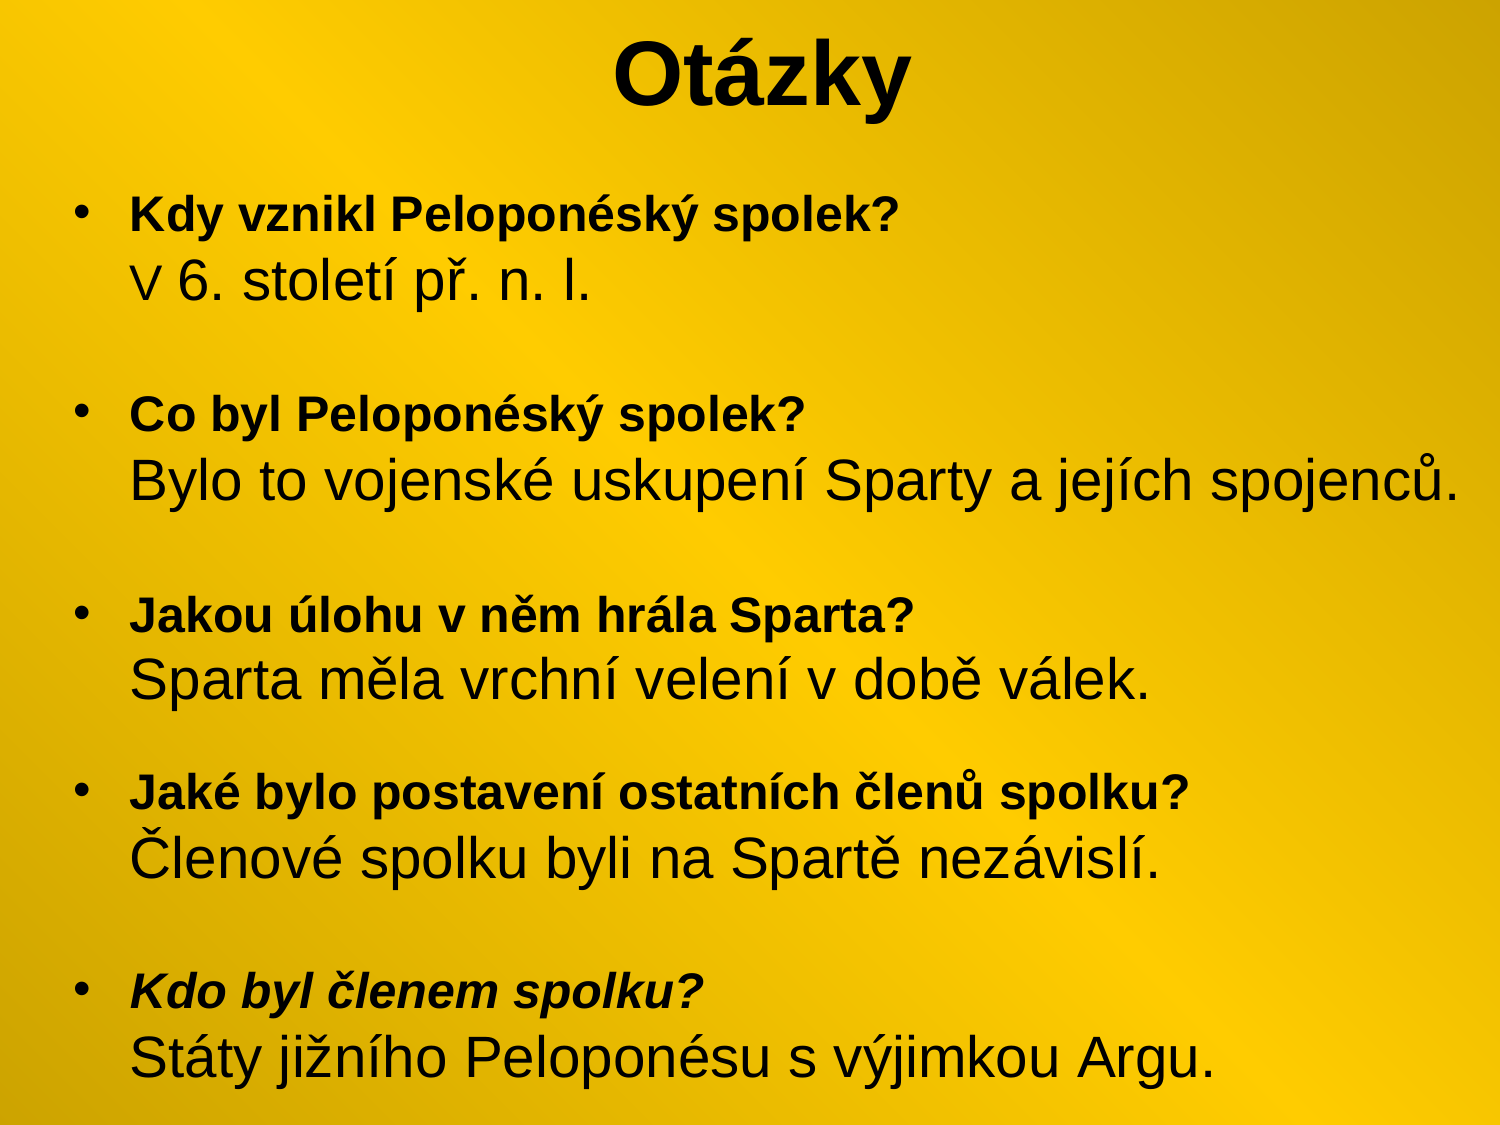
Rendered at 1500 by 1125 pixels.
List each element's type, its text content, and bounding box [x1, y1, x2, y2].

title Otázky [123, 0, 1402, 113]
list Kdy vznikl Peloponéský spolek? V 6. století př. n. l. Co byl Peloponéský spolek? Bylo to vojenské uskupení Sparty a jejích spojenců. Jakou úlohu v něm hrála Sparta? Sparta měla vrchní velení v době válek. Jaké bylo postavení ostatních členů spolku? Členové spolku byli na Spartě nezávislí. Kdo byl členem spolku? Státy jižního Peloponésu s výjimkou Argu. [58, 113, 1500, 1092]
